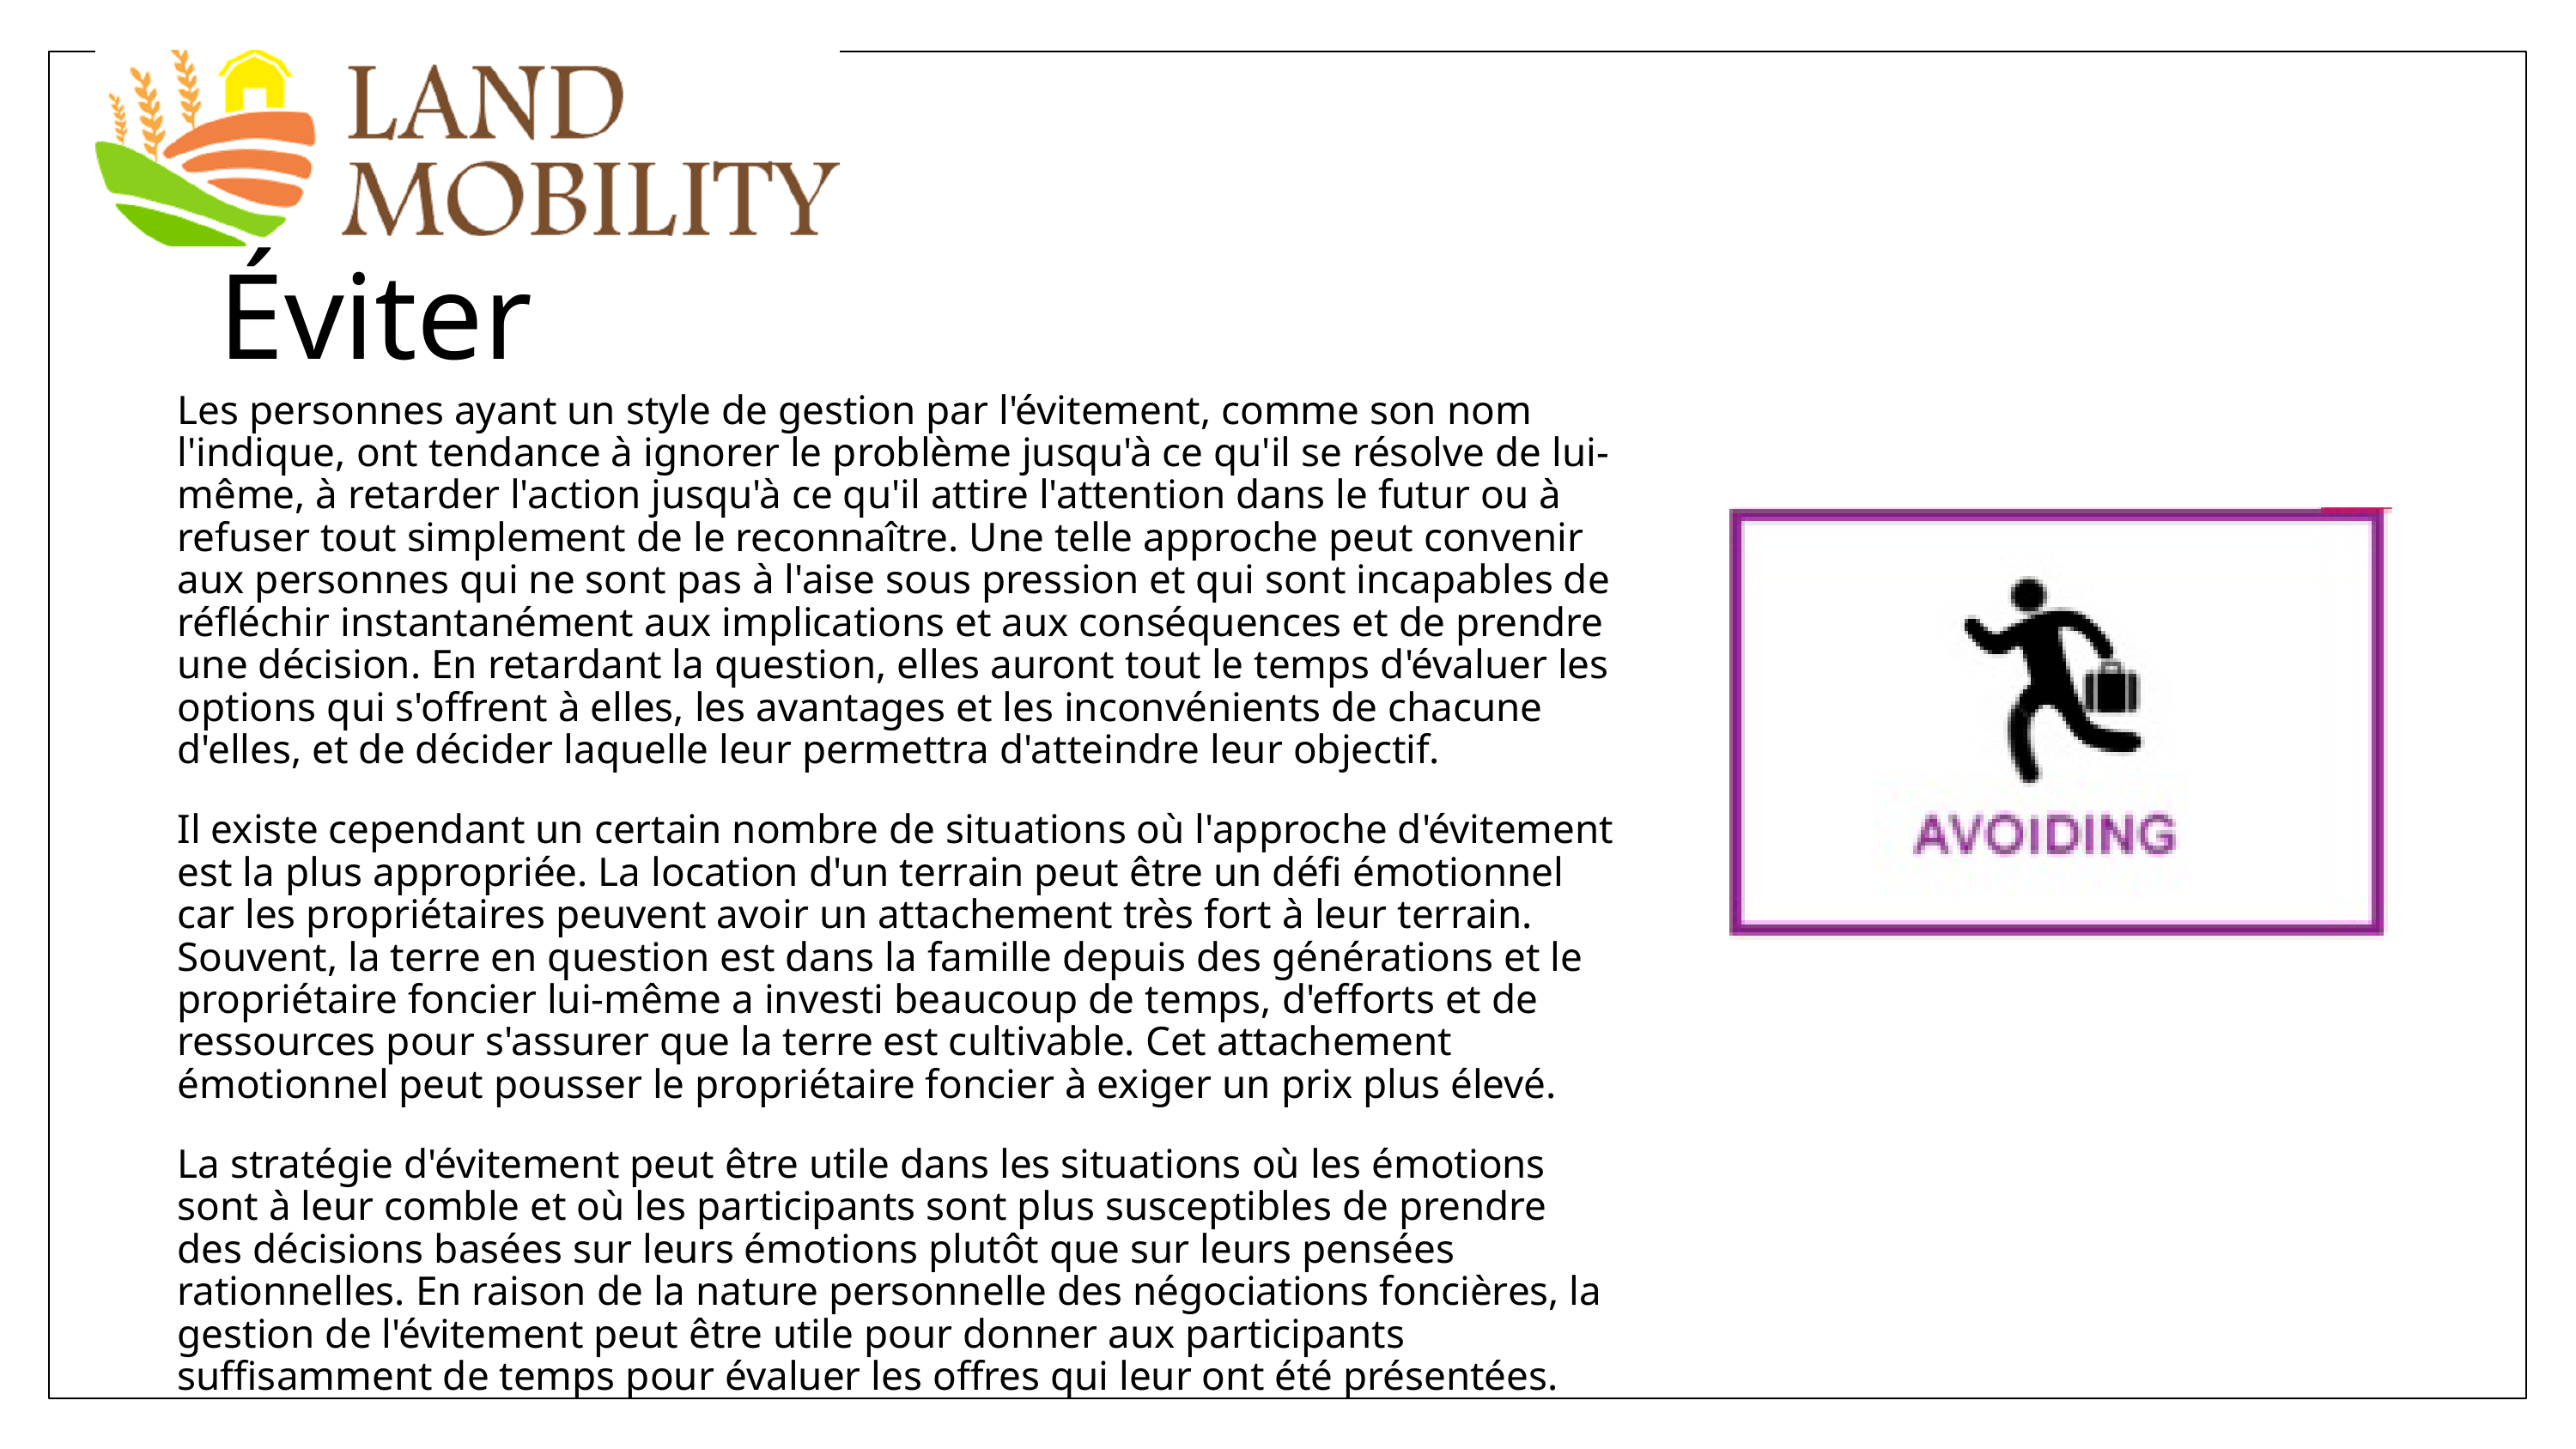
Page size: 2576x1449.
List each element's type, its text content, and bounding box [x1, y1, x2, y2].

picture [95, 50, 840, 246]
picture [1729, 507, 2392, 941]
list Les personnes ayant un style de gestion par l'évitement, comme son nom l'indique, ont tendance à ignorer le problème jusqu'à ce qu'il se résolve de lui-même, à retarder l'action jusqu'à ce qu'il attire l'attention dans le futur ou à refuser tout simplement de le reconnaître. Une telle approche peut convenir aux personnes qui ne sont pas à l'aise sous pression et qui sont incapables de réfléchir instantanément aux implications et aux conséquences et de prendre une décision. En retardant la question, elles auront tout le temps d'évaluer les options qui s'offrent à elles, les avantages et les inconvénients de chacune d'elles, et de décider laquelle leur permettra d'atteindre leur objectif. Il existe cependant un certain nombre de situations où l'approche d'évitement est la plus appropriée. La location d'un terrain peut être un défi émotionnel car les propriétaires peuvent avoir un attachement très fort à leur terrain. Souvent, la terre en question est dans la famille depuis des générations et le propriétaire foncier lui-même a investi beaucoup de temps, d'efforts et de ressources pour s'assurer que la terre est cultivable. Cet attachement émotionnel peut pousser le propriétaire foncier à exiger un prix plus élevé. La stratégie d'évitement peut être utile dans les situations où les émotions sont à leur comble et où les participants sont plus susceptibles de prendre des décisions basées sur leurs émotions plutôt que sur leurs pensées rationnelles. En raison de la nature personnelle des négociations foncières, la gestion de l'évitement peut être utile pour donner aux participants suffisamment de temps pour évaluer les offres qui leur ont été présentées. [155, 384, 1633, 1237]
title Éviter [205, 251, 1684, 537]
